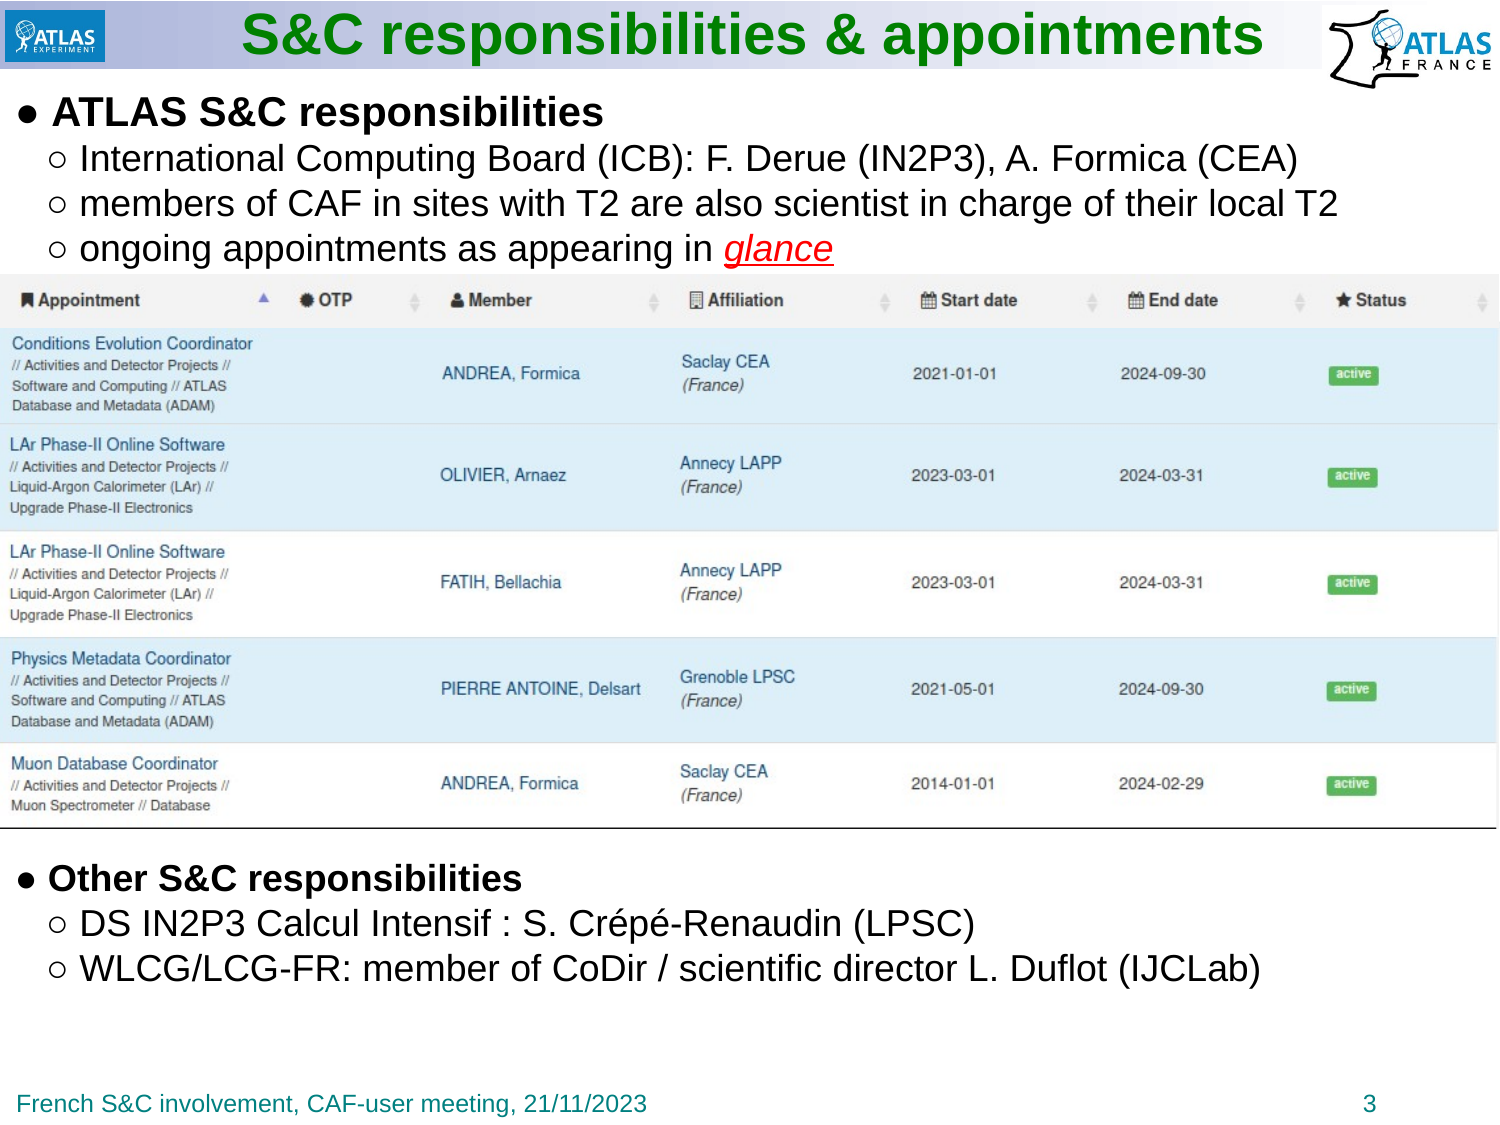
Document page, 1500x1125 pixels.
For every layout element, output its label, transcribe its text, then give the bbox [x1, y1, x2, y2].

picture [5, 10, 17, 62]
picture [0, 274, 1500, 829]
text_box S&C responsibilities & appointments [17, 0, 1500, 99]
text_box ● ATLAS S&C responsibilities ○ International Computing Board (ICB): F. Derue (IN2P3), A. Formica (CEA) ○ members of CAF in sites with T2 are also scientist in charge of their local T2 ○ ongoing appointments as appearing in glance ● Other S&C responsibilities ○ DS IN2P3 Calcul Intensif : S. Crépé-Renaudin (LPSC) ○ WLCG/LCG-FR: member of CoDir / scientific director L. Duflot (IJCLab) [0, 77, 1474, 257]
